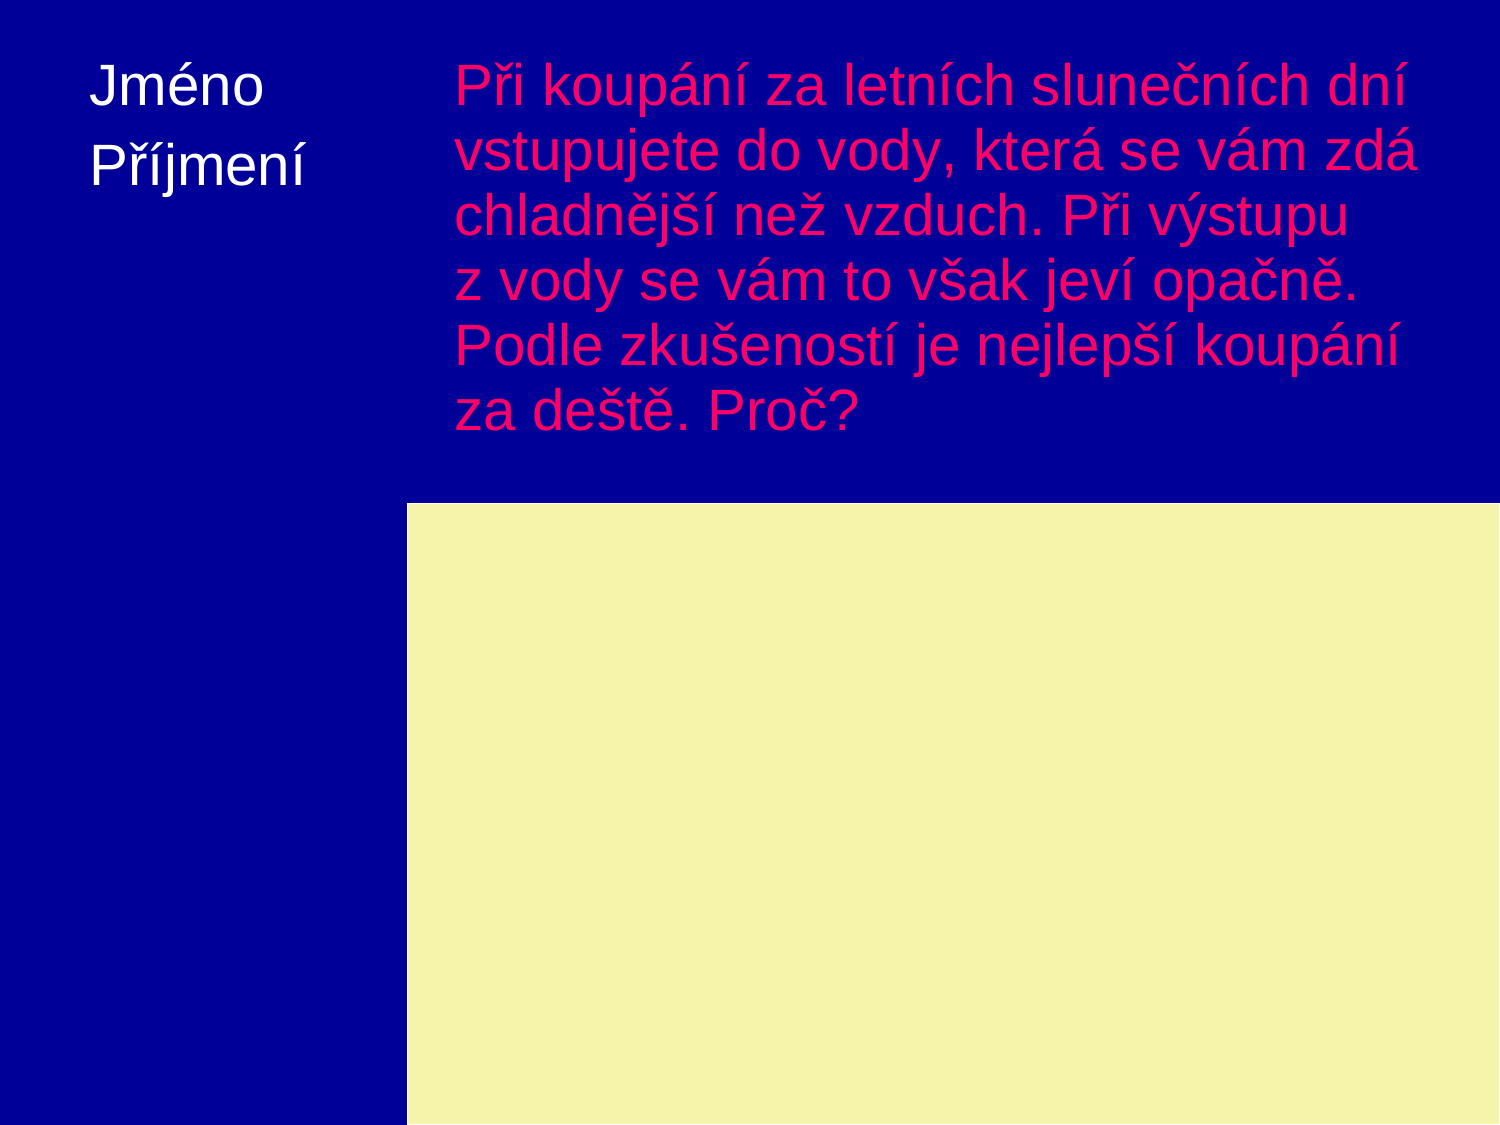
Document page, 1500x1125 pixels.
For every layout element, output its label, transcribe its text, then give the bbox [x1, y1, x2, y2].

text_box [407, 503, 1500, 1125]
text_box Jméno Příjmení [75, 45, 440, 525]
text_box Při koupání za letních slunečních dní vstupujete do vody, která se vám zdá chladnější než vzduch. Při výstupu z vody se vám to však jeví opačně. Podle zkušeností je nejlepší koupání za deště. Proč? [440, 45, 1459, 503]
